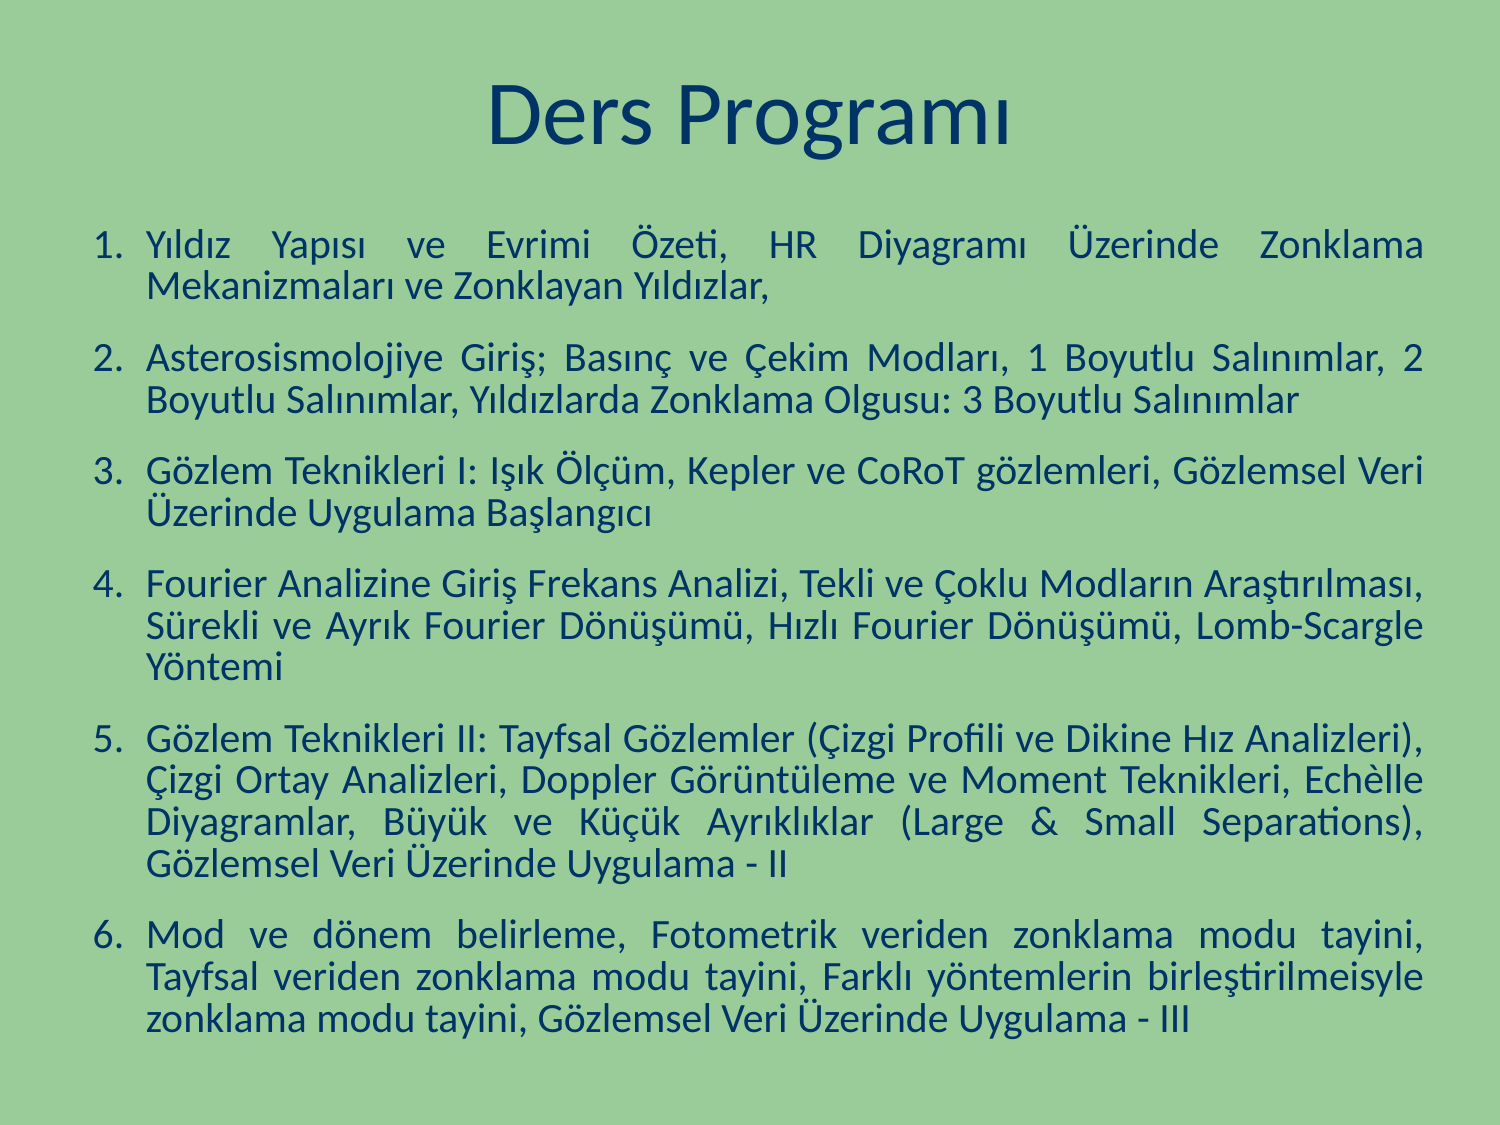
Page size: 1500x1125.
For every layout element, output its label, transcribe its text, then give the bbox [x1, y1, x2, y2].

title Ders Programı [75, 45, 1425, 186]
list Yıldız Yapısı ve Evrimi Özeti, HR Diyagramı Üzerinde Zonklama Mekanizmaları ve Zonklayan Yıldızlar, Asterosismolojiye Giriş; Basınç ve Çekim Modları, 1 Boyutlu Salınımlar, 2 Boyutlu Salınımlar, Yıldızlarda Zonklama Olgusu: 3 Boyutlu Salınımlar Gözlem Teknikleri I: Işık Ölçüm, Kepler ve CoRoT gözlemleri, Gözlemsel Veri Üzerinde Uygulama Başlangıcı Fourier Analizine Giriş Frekans Analizi, Tekli ve Çoklu Modların Araştırılması, Sürekli ve Ayrık Fourier Dönüşümü, Hızlı Fourier Dönüşümü, Lomb-Scargle Yöntemi Gözlem Teknikleri II: Tayfsal Gözlemler (Çizgi Profili ve Dikine Hız Analizleri), Çizgi Ortay Analizleri, Doppler Görüntüleme ve Moment Teknikleri, Echèlle Diyagramlar, Büyük ve Küçük Ayrıklıklar (Large & Small Separations), Gözlemsel Veri Üzerinde Uygulama - II Mod ve dönem belirleme, Fotometrik veriden zonklama modu tayini, Tayfsal veriden zonklama modu tayini, Farklı yöntemlerin birleştirilmeisyle zonklama modu tayini, Gözlemsel Veri Üzerinde Uygulama - III [75, 227, 1425, 1070]
